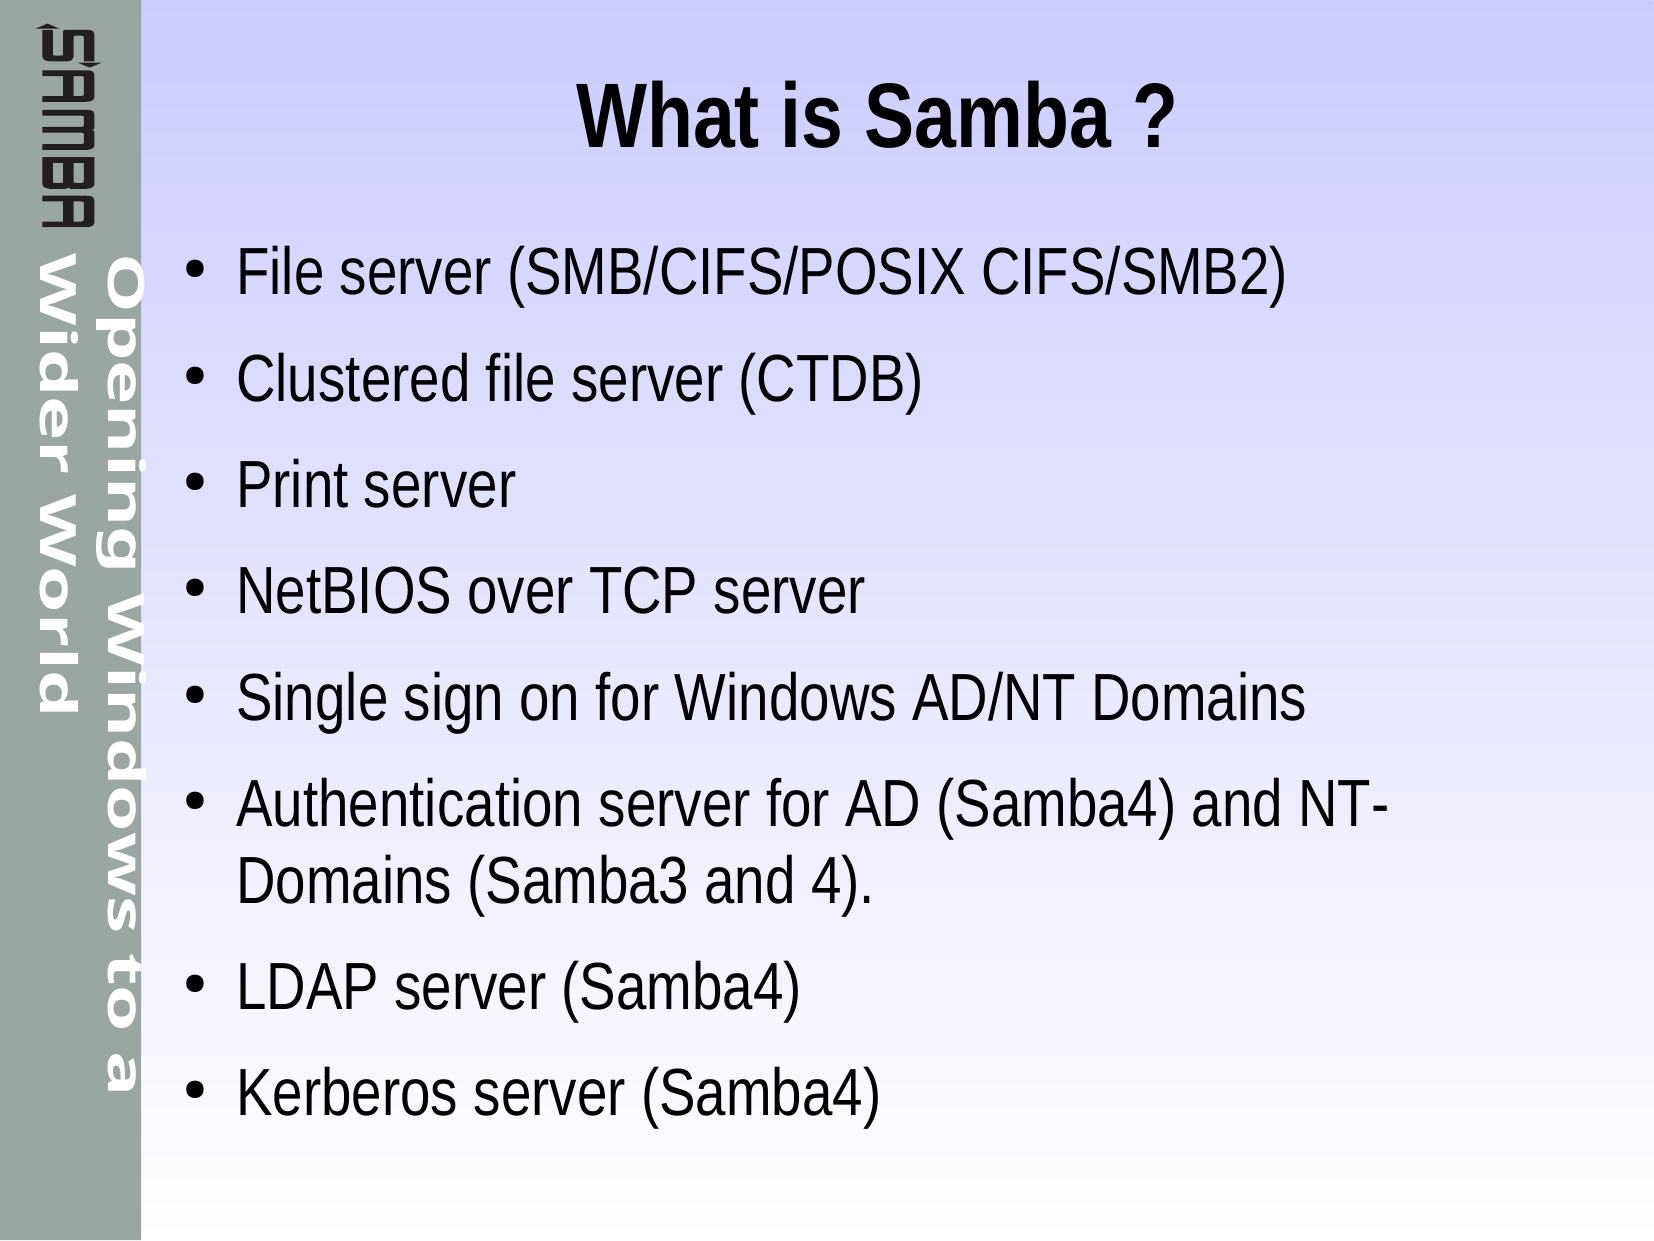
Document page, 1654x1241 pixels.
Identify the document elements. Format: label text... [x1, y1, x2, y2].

list File server (SMB/CIFS/POSIX CIFS/SMB2) Clustered file server (CTDB) Print server NetBIOS over TCP server Single sign on for Windows AD/NT Domains Authentication server for AD (Samba4) and NT-Domains (Samba3 and 4). LDAP server (Samba4) Kerberos server (Samba4) [165, 232, 1578, 1217]
title What is Samba ? [171, 11, 1584, 219]
